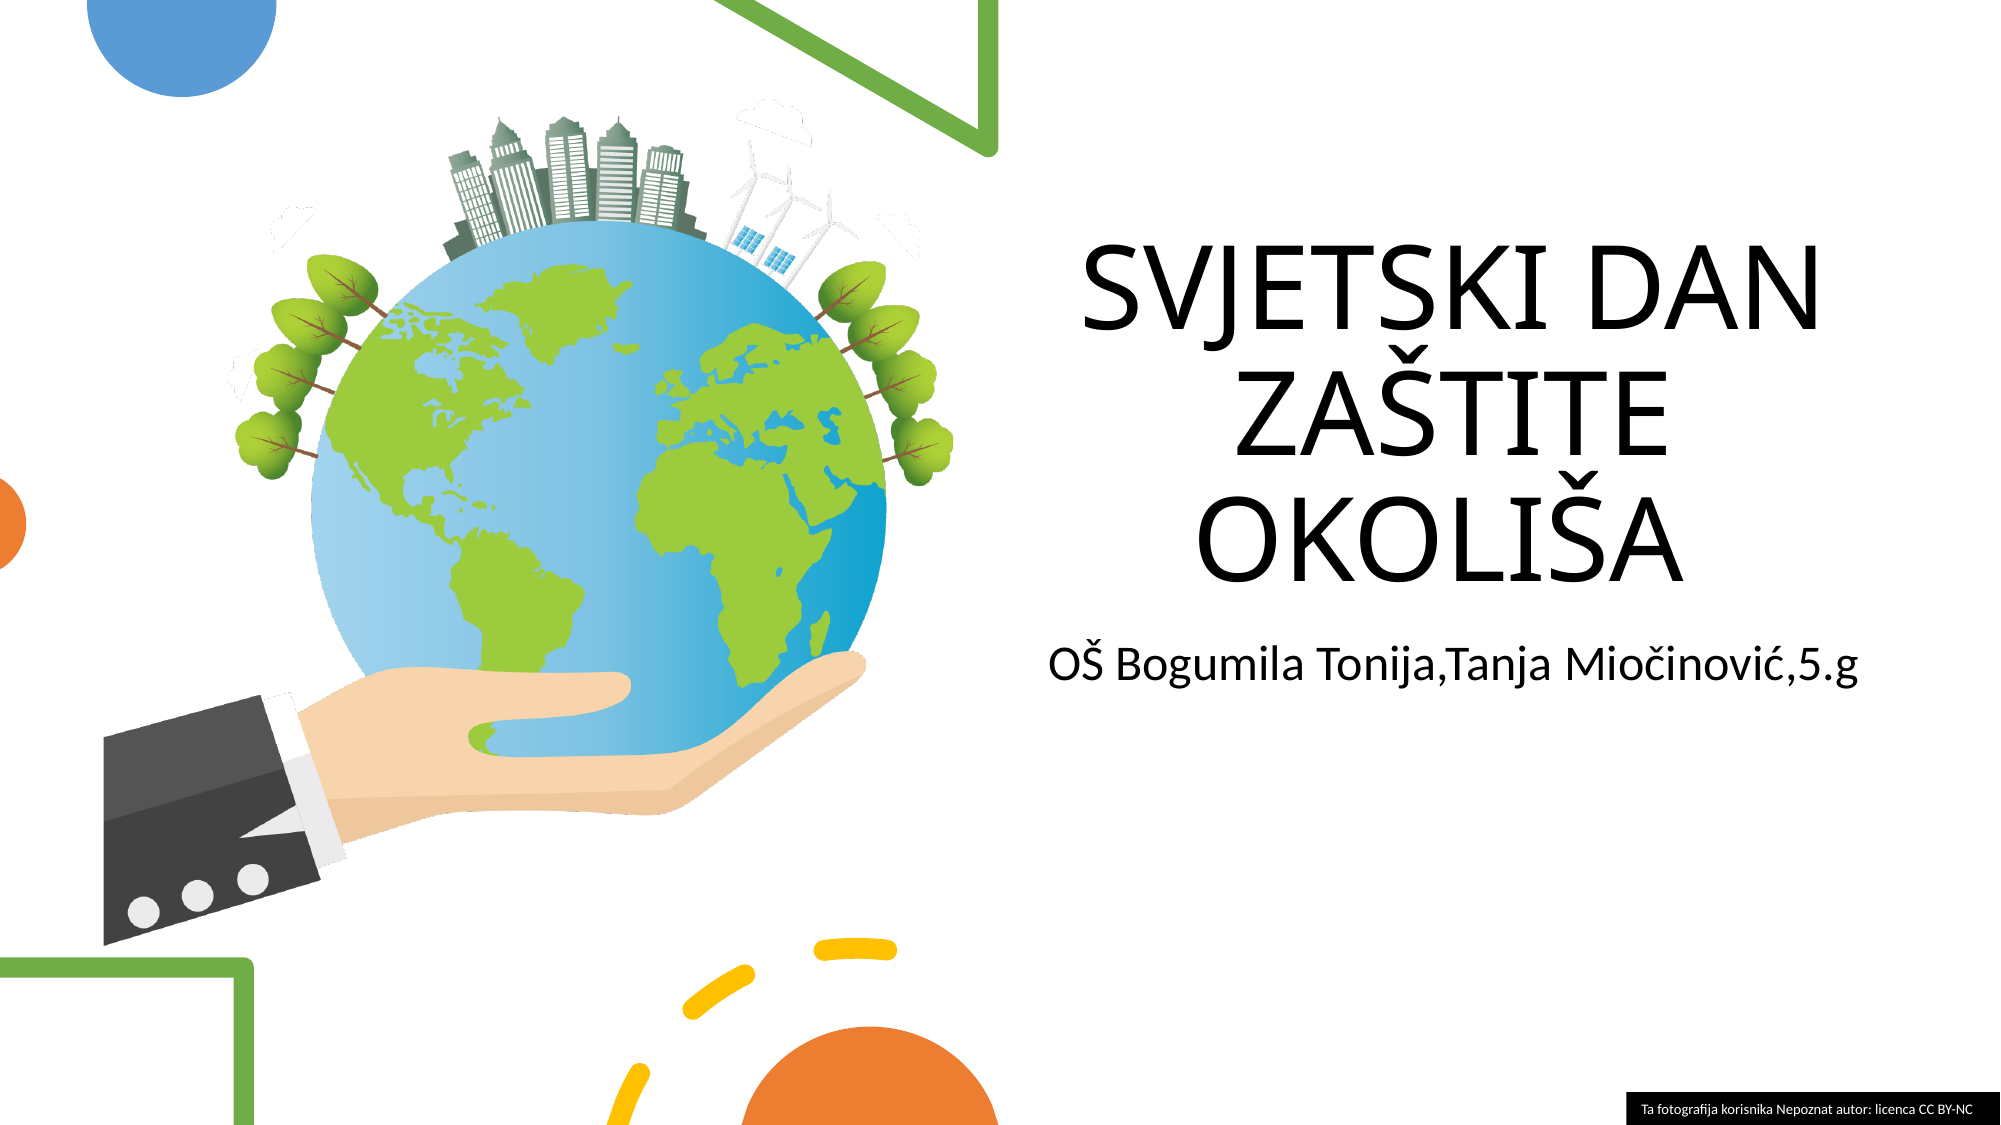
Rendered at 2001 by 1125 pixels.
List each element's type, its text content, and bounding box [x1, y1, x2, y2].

text_box Ta fotografija korisnika Nepoznat autor: licenca CC BY-NC [1626, 1092, 2000, 1125]
subtitle OŠ Bogumila Tonija,Tanja Miočinović,5.g [1016, 629, 1892, 989]
title SVJETSKI DAN ZAŠTITE OKOLIŠA [1016, 121, 1892, 615]
picture [103, 98, 954, 948]
text_box [0, 0, 2000, 1125]
